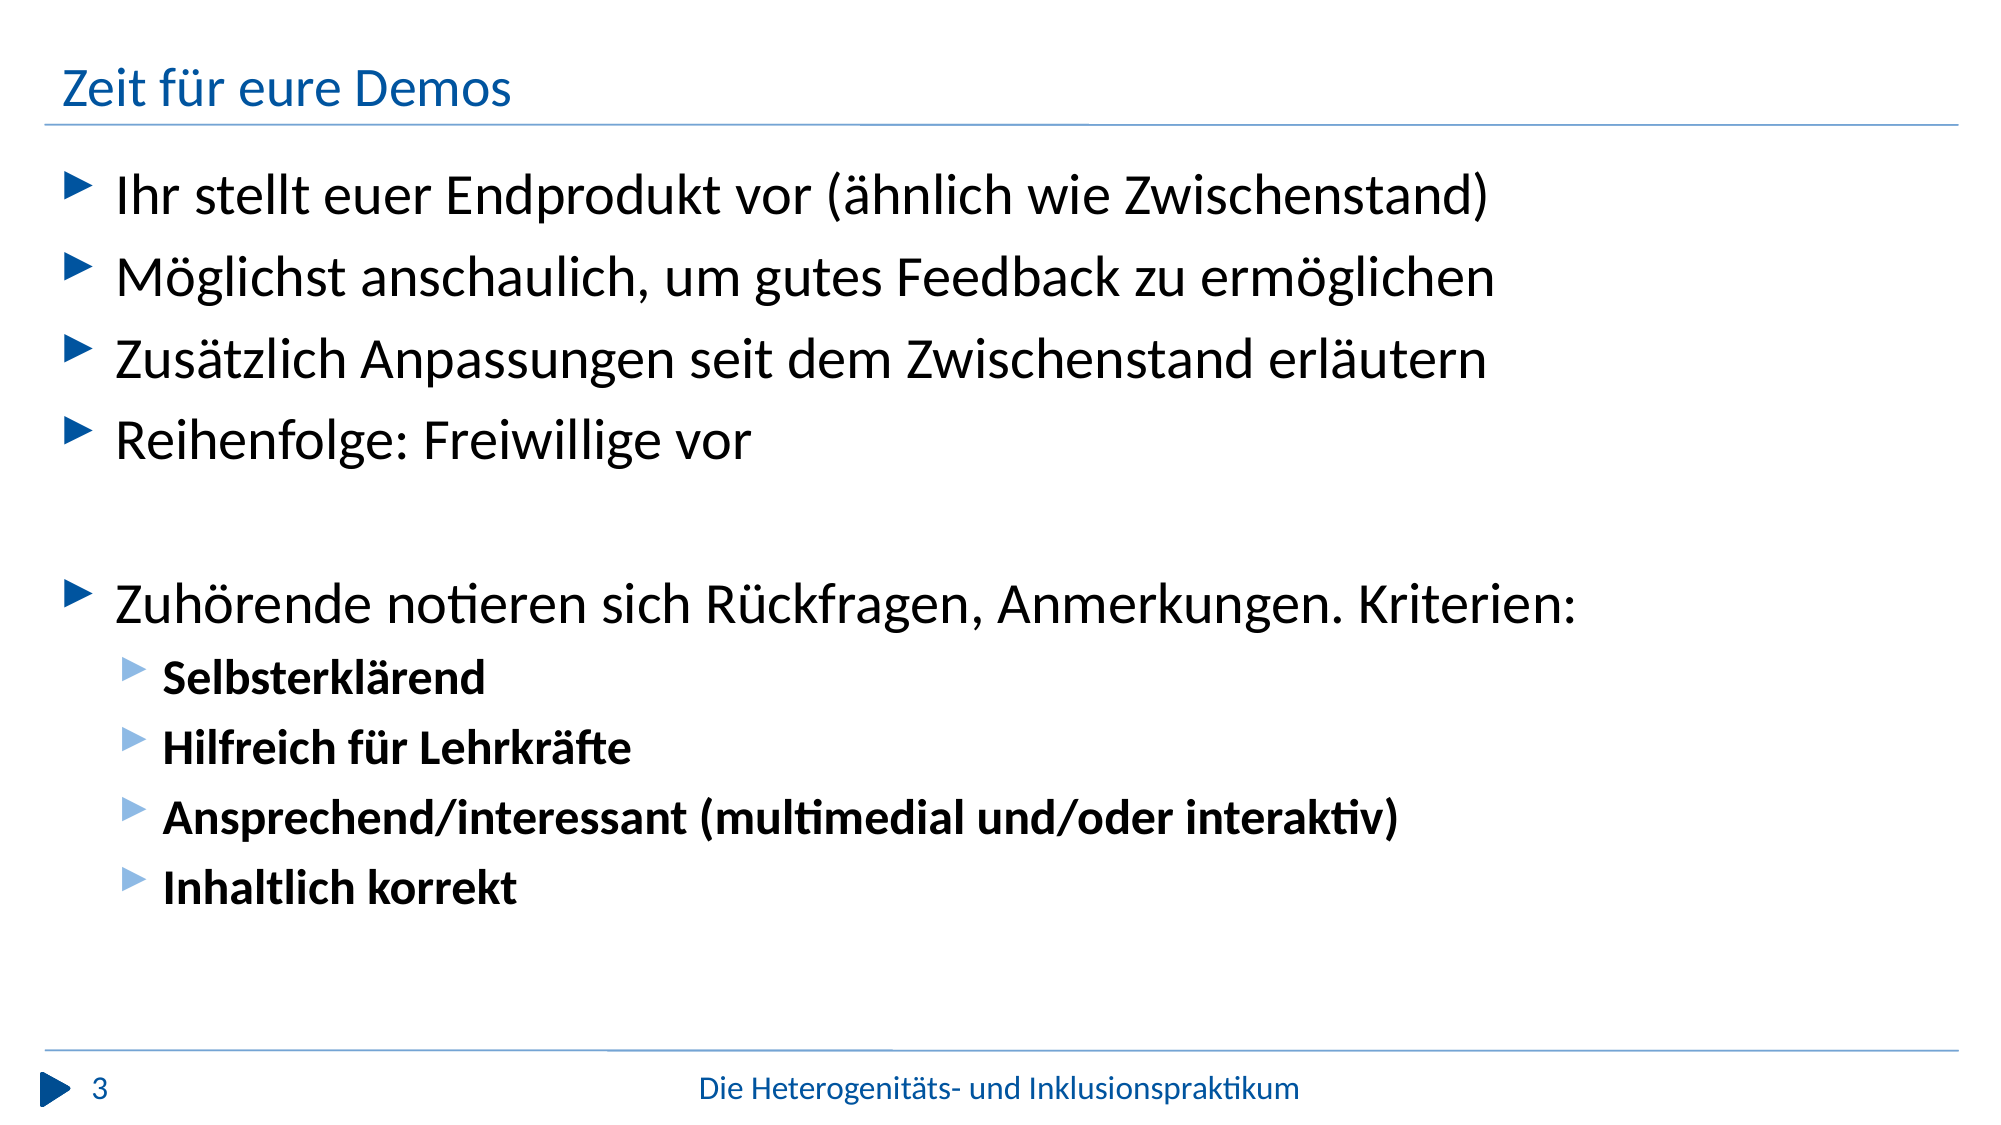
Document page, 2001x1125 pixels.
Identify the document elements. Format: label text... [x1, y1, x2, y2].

list Ihr stellt euer Endprodukt vor (ähnlich wie Zwischenstand) Möglichst anschaulich, um gutes Feedback zu ermöglichen Zusätzlich Anpassungen seit dem Zwischenstand erläutern Reihenfolge: Freiwillige vor Zuhörende notieren sich Rückfragen, Anmerkungen. Kriterien: Selbsterklärend Hilfreich für Lehrkräfte Ansprechend/interessant (multimedial und/oder interaktiv) Inhaltlich korrekt [44, 149, 1959, 1035]
footer Die Heterogenitäts- und Inklusionspraktikum [488, 1058, 1512, 1119]
title Zeit für eure Demos [47, 42, 1959, 125]
